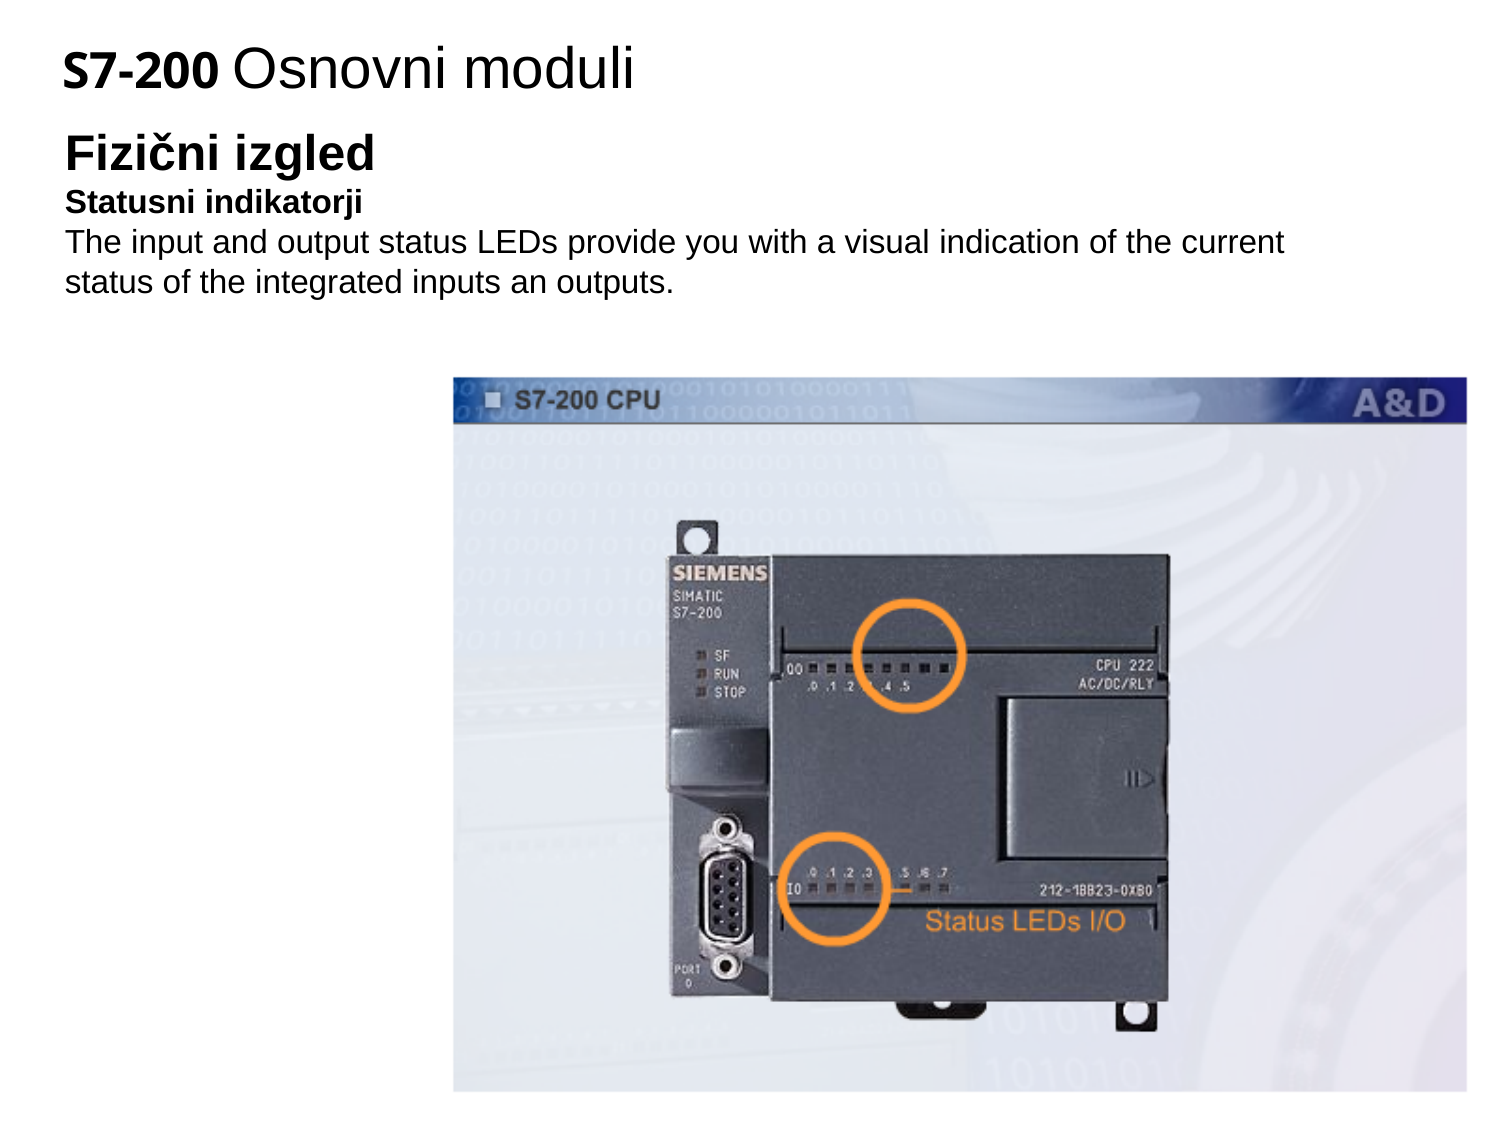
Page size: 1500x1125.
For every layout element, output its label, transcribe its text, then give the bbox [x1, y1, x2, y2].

text_box S7-200 Osnovni moduli [47, 22, 651, 108]
text_box Fizični izgled Statusni indikatorji The input and output status LEDs provide you with a visual indication of the current status of the integrated inputs an outputs. [50, 112, 1391, 308]
picture [450, 374, 1471, 1096]
